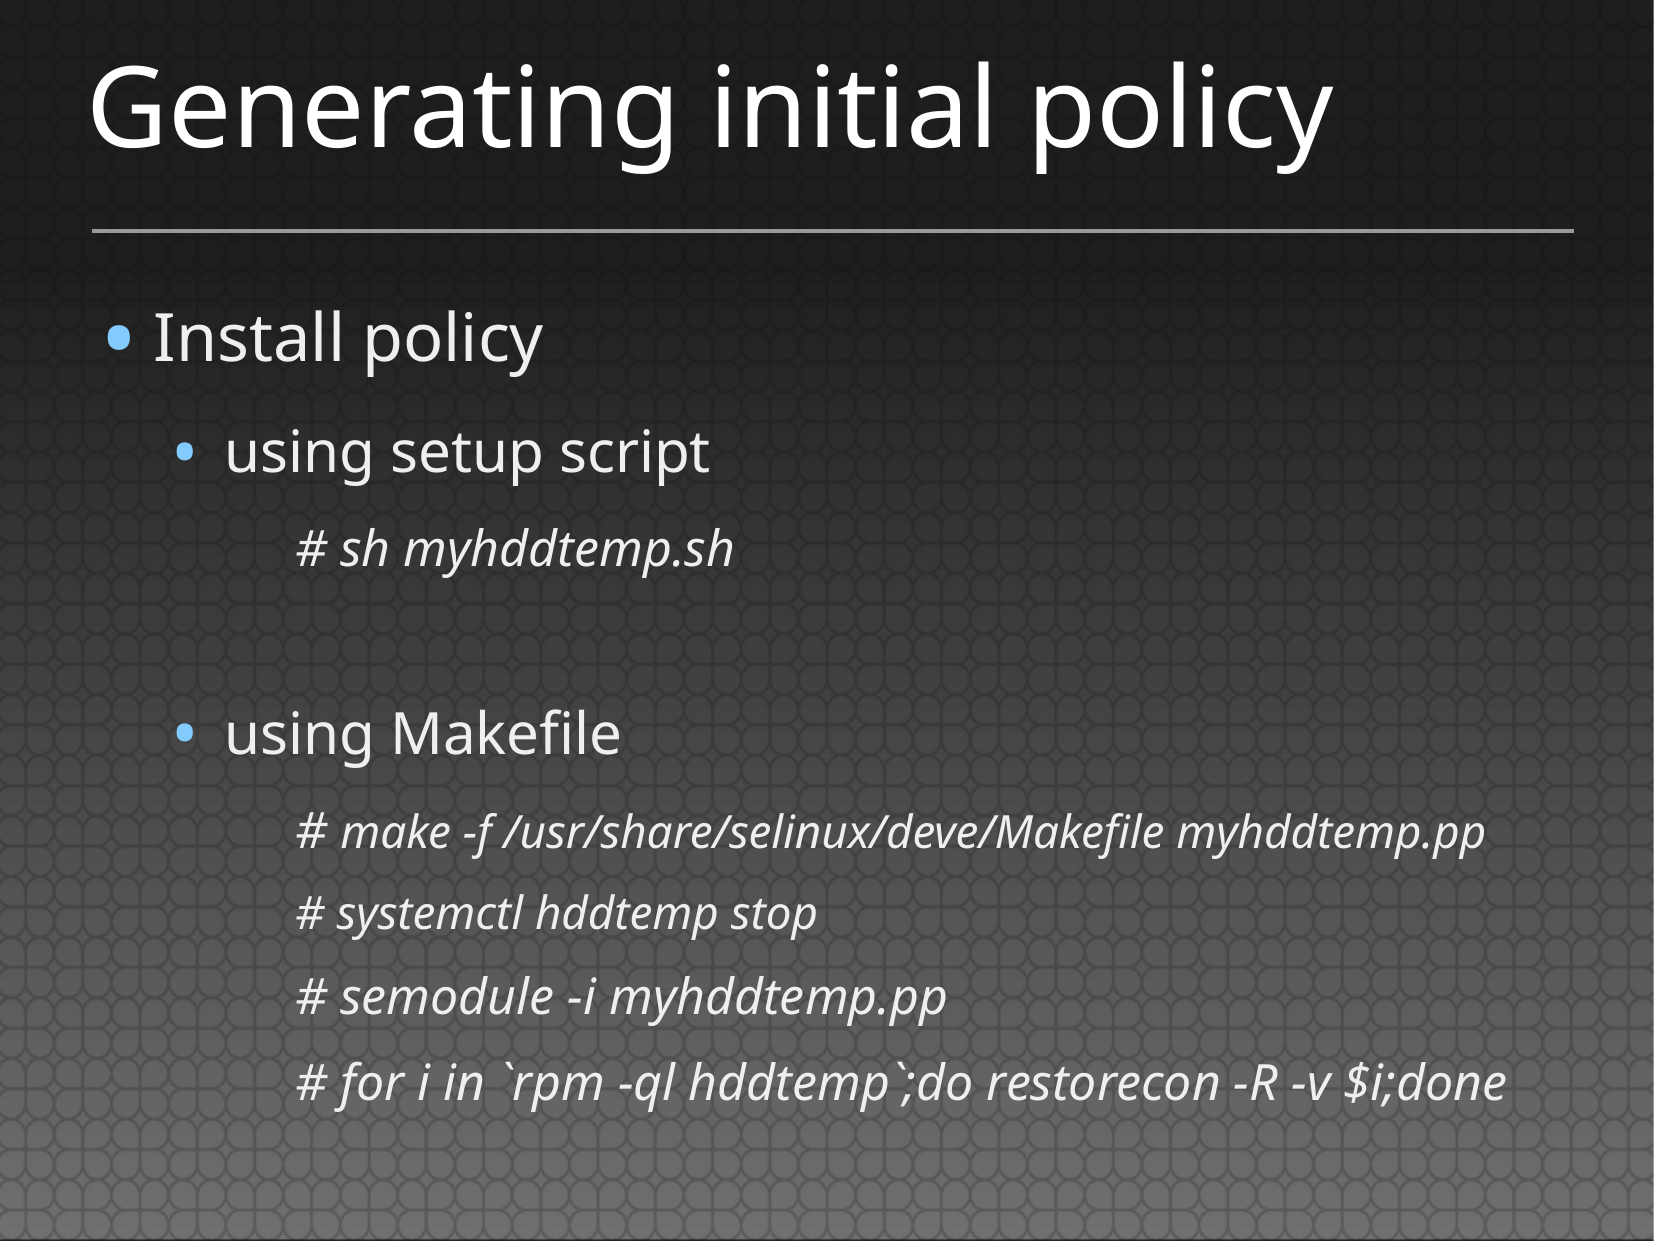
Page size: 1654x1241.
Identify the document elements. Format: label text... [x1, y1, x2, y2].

list Install policy using setup script # sh myhddtemp.sh using Makefile # make -f /usr/share/selinux/deve/Makefile myhddtemp.pp # systemctl hddtemp stop # semodule -i myhddtemp.pp # for i in `rpm -ql hddtemp`;do restorecon -R -v $i;done [82, 290, 1571, 1241]
title Generating initial policy [86, 40, 1576, 322]
picture [0, 0, 1654, 1241]
